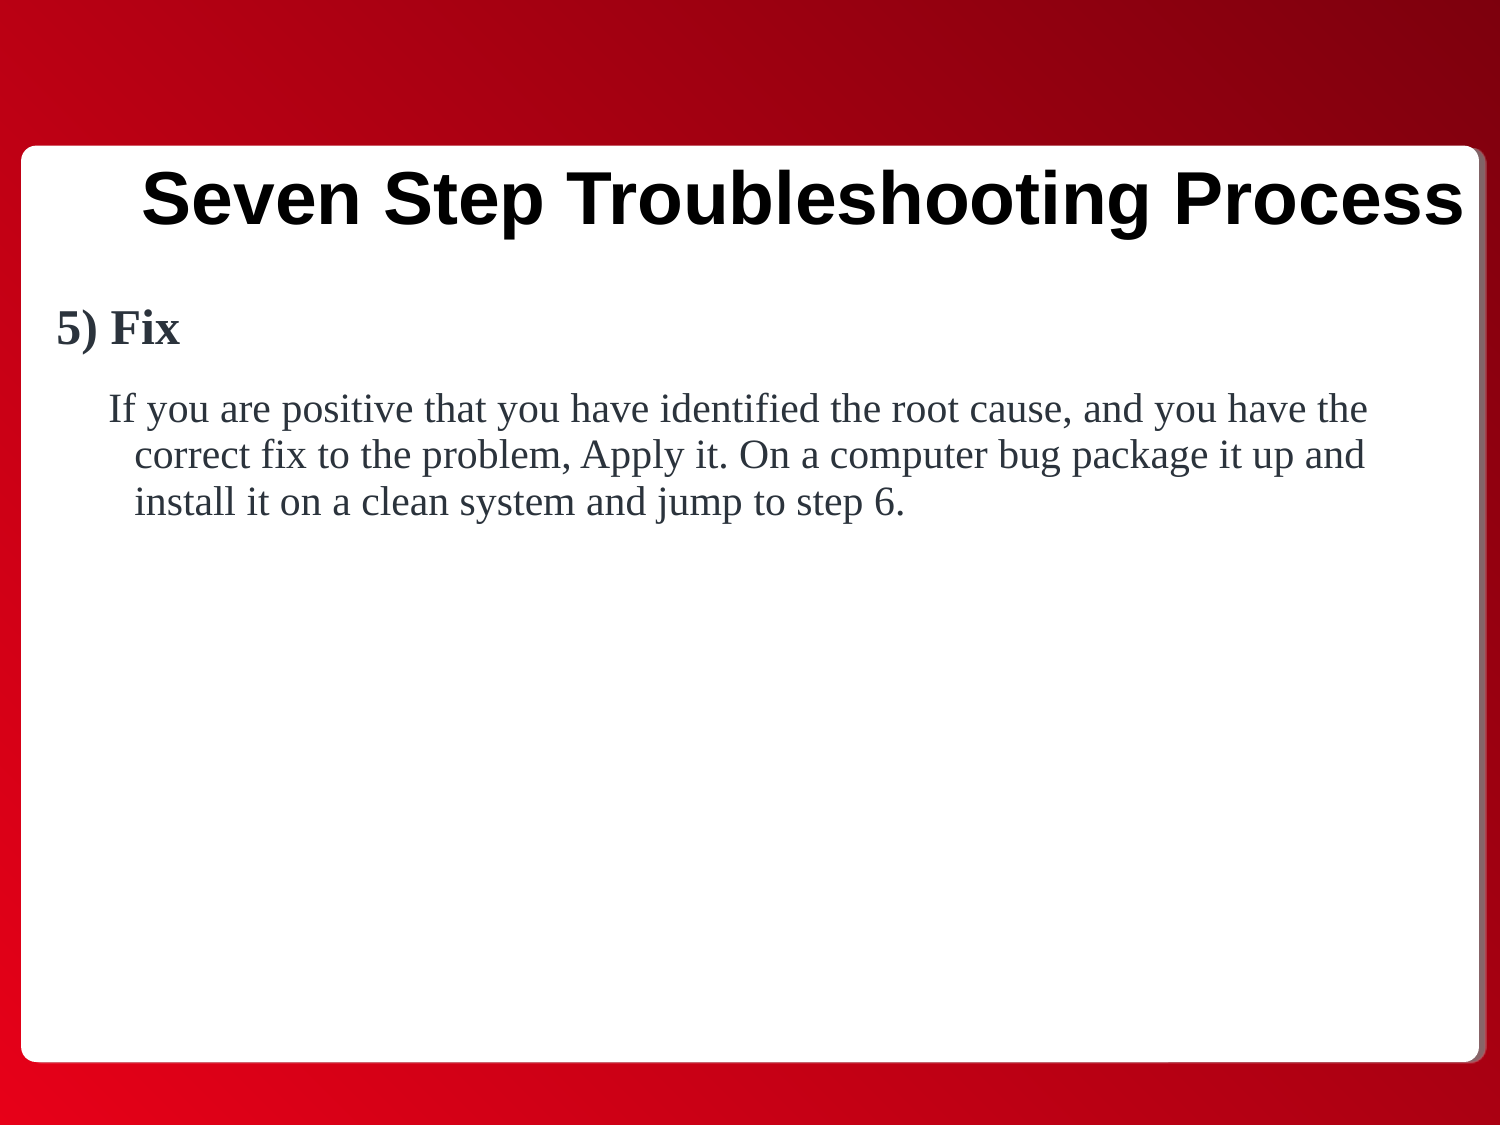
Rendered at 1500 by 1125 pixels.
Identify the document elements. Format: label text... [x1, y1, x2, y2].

list 5) Fix If you are positive that you have identified the root cause, and you have the correct fix to the problem, Apply it. On a computer bug package it up and install it on a clean system and jump to step 6. [54, 299, 1426, 525]
title Seven Step Troubleshooting Process [0, 162, 1500, 263]
